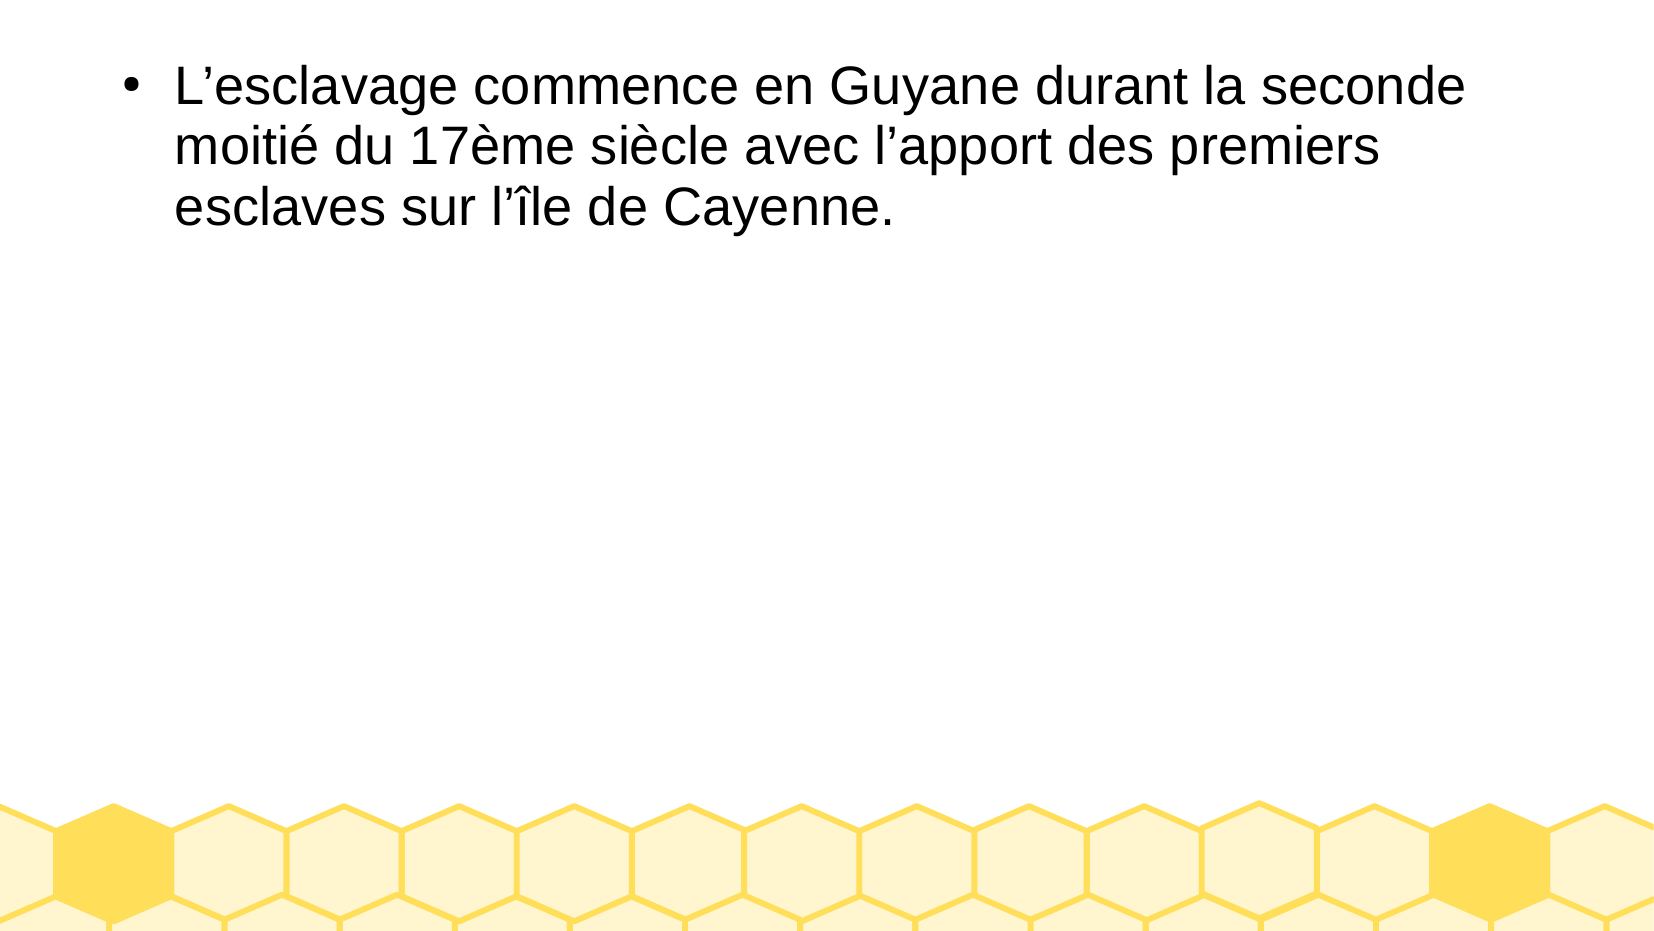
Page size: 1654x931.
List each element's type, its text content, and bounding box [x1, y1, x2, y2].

list L’esclavage commence en Guyane durant la seconde moitié du 17ème siècle avec l’apport des premiers esclaves sur l’île de Cayenne. [104, 55, 1581, 292]
